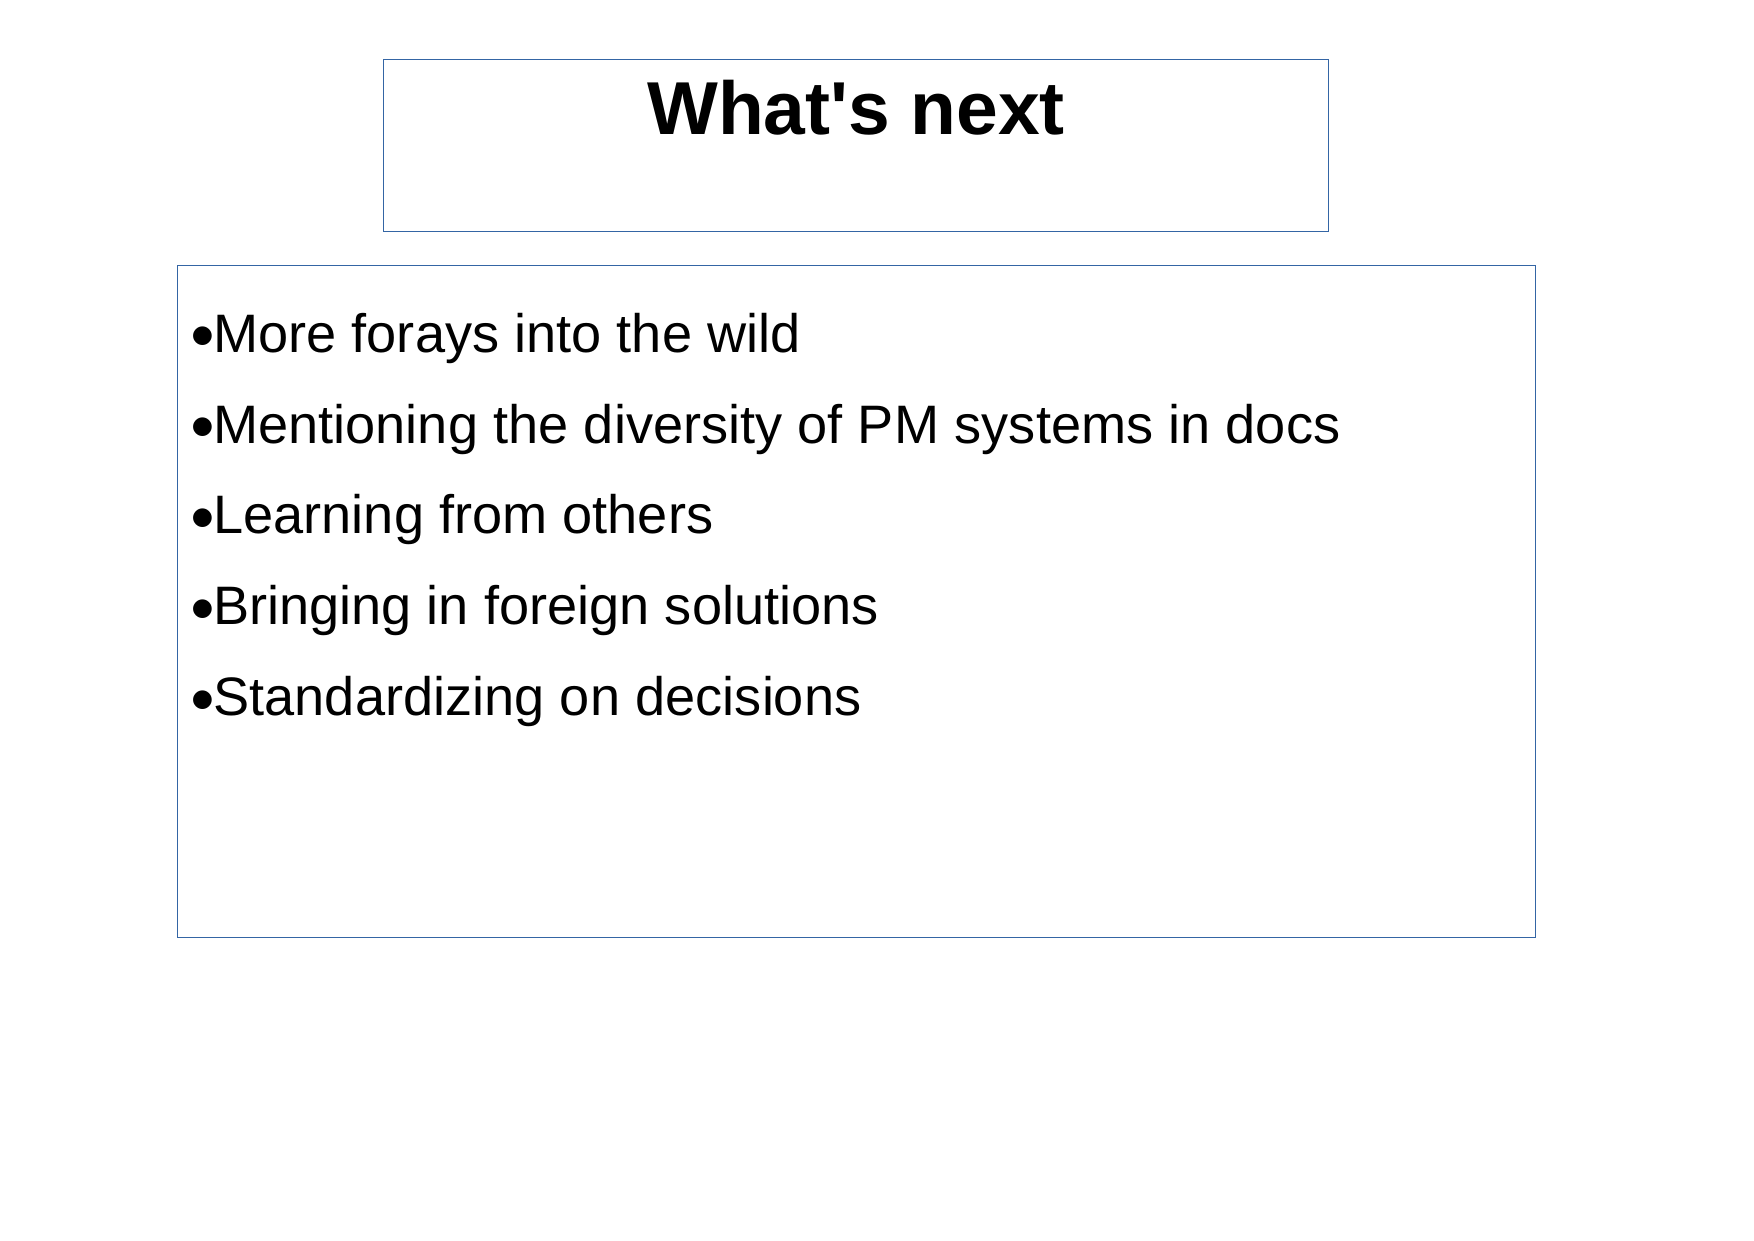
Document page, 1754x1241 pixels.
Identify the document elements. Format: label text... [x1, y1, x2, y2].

text_box More forays into the wild Mentioning the diversity of PM systems in docs Learning from others Bringing in foreign solutions Standardizing on decisions [177, 265, 1536, 938]
text_box What's next [383, 59, 1329, 232]
